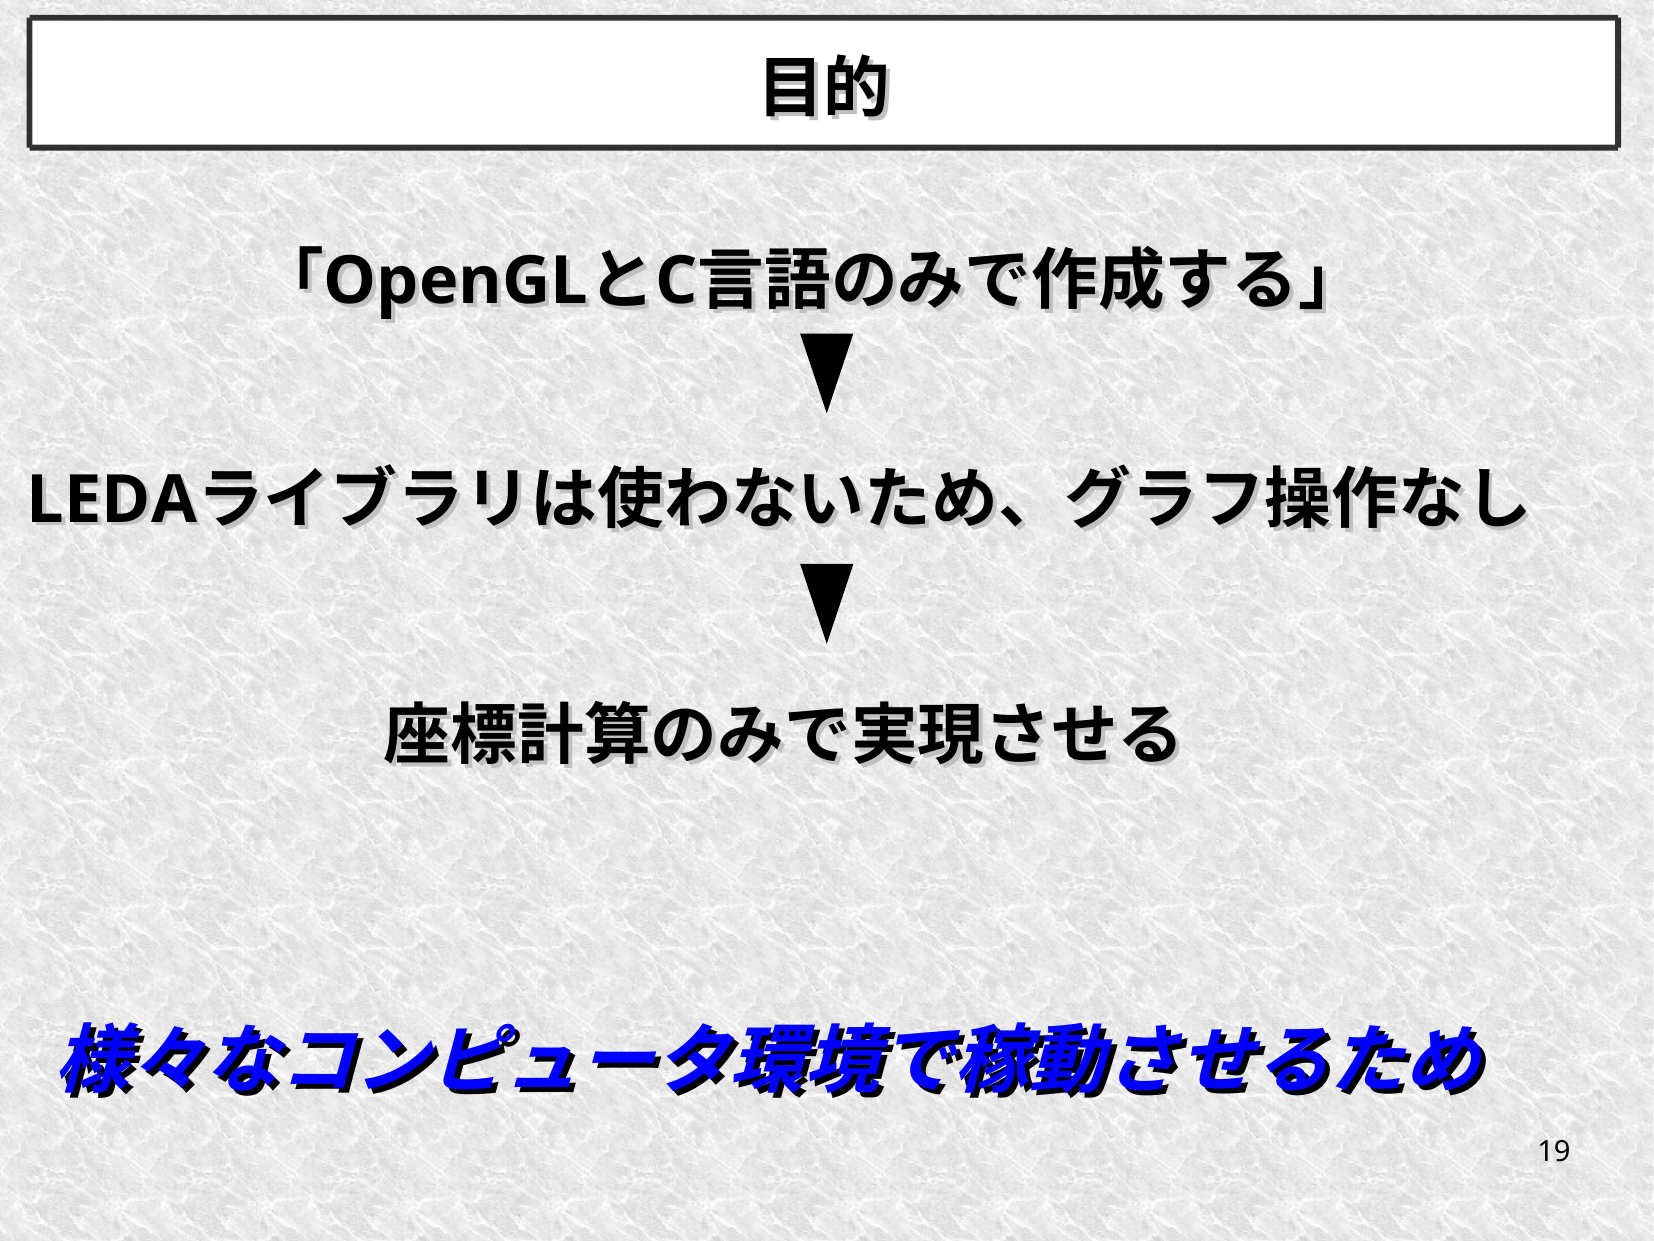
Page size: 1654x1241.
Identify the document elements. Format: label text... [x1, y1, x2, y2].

text_box 座標計算のみで実現させる [369, 673, 1285, 769]
text_box LEDAライブラリは使わないため、グラフ操作なし [11, 437, 1642, 532]
text_box 「OpenGLとC言語のみで作成する」 [242, 218, 1412, 314]
text_box 目的 [29, 17, 1619, 148]
picture [0, 0, 1654, 1241]
text_box 様々なコンピュータ環境で稼動させるため [40, 992, 1614, 1098]
